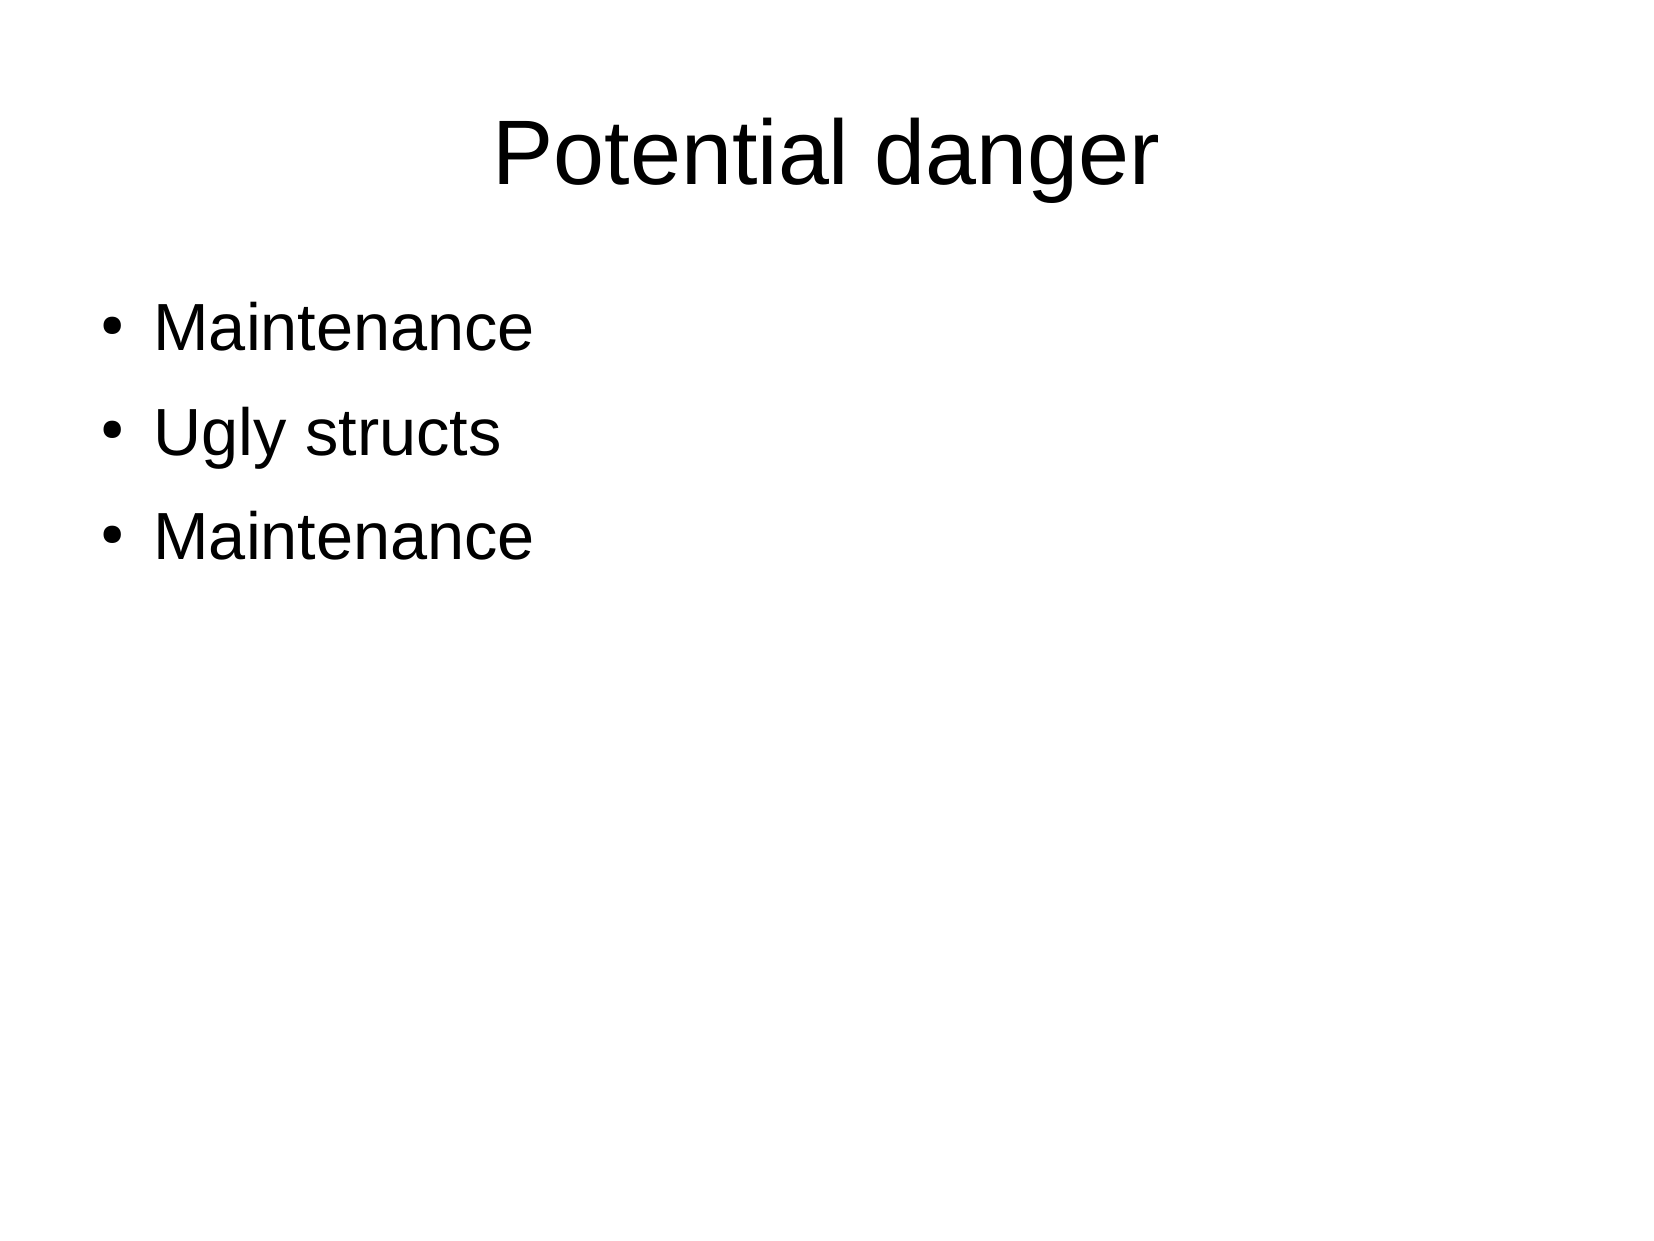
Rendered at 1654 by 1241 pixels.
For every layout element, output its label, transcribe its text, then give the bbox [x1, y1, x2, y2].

title Potential danger [82, 49, 1571, 257]
list Maintenance Ugly structs Maintenance [82, 290, 1571, 1109]
